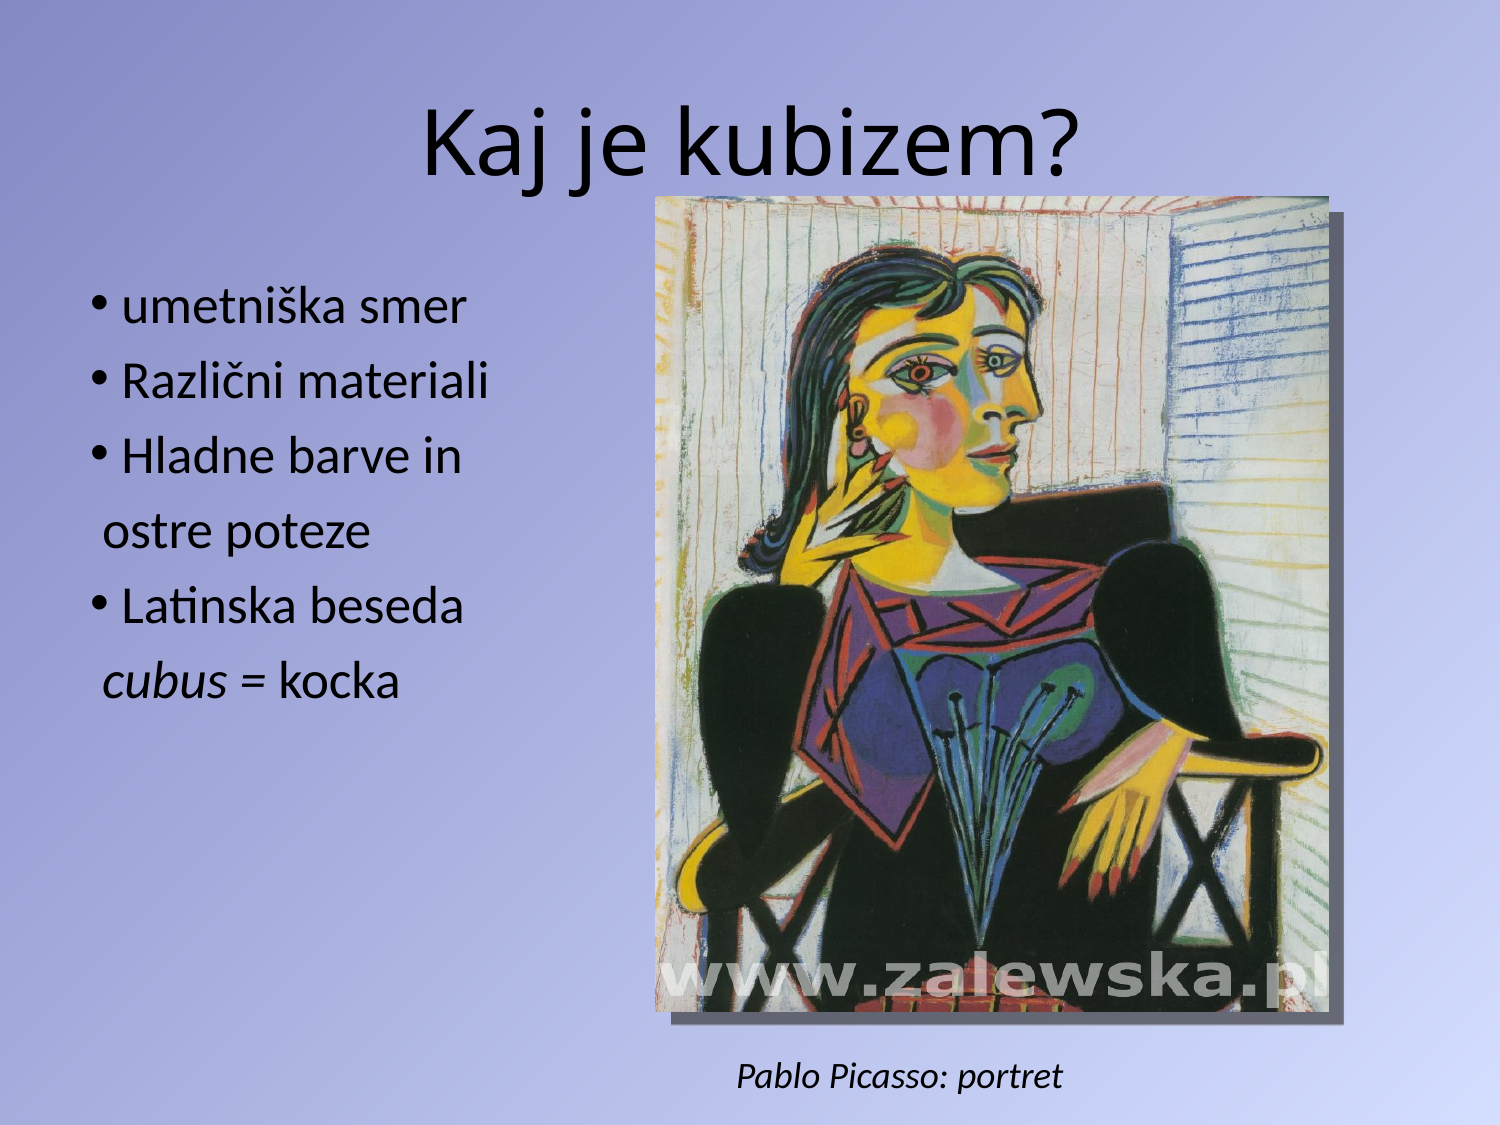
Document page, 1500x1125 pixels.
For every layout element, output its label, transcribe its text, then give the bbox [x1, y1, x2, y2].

title Kaj je kubizem? [75, 45, 1425, 233]
picture [655, 196, 1329, 1012]
list umetniška smer Različni materiali Hladne barve in ostre poteze Latinska beseda cubus = kocka Pablo Picasso: portret [75, 262, 1425, 1106]
